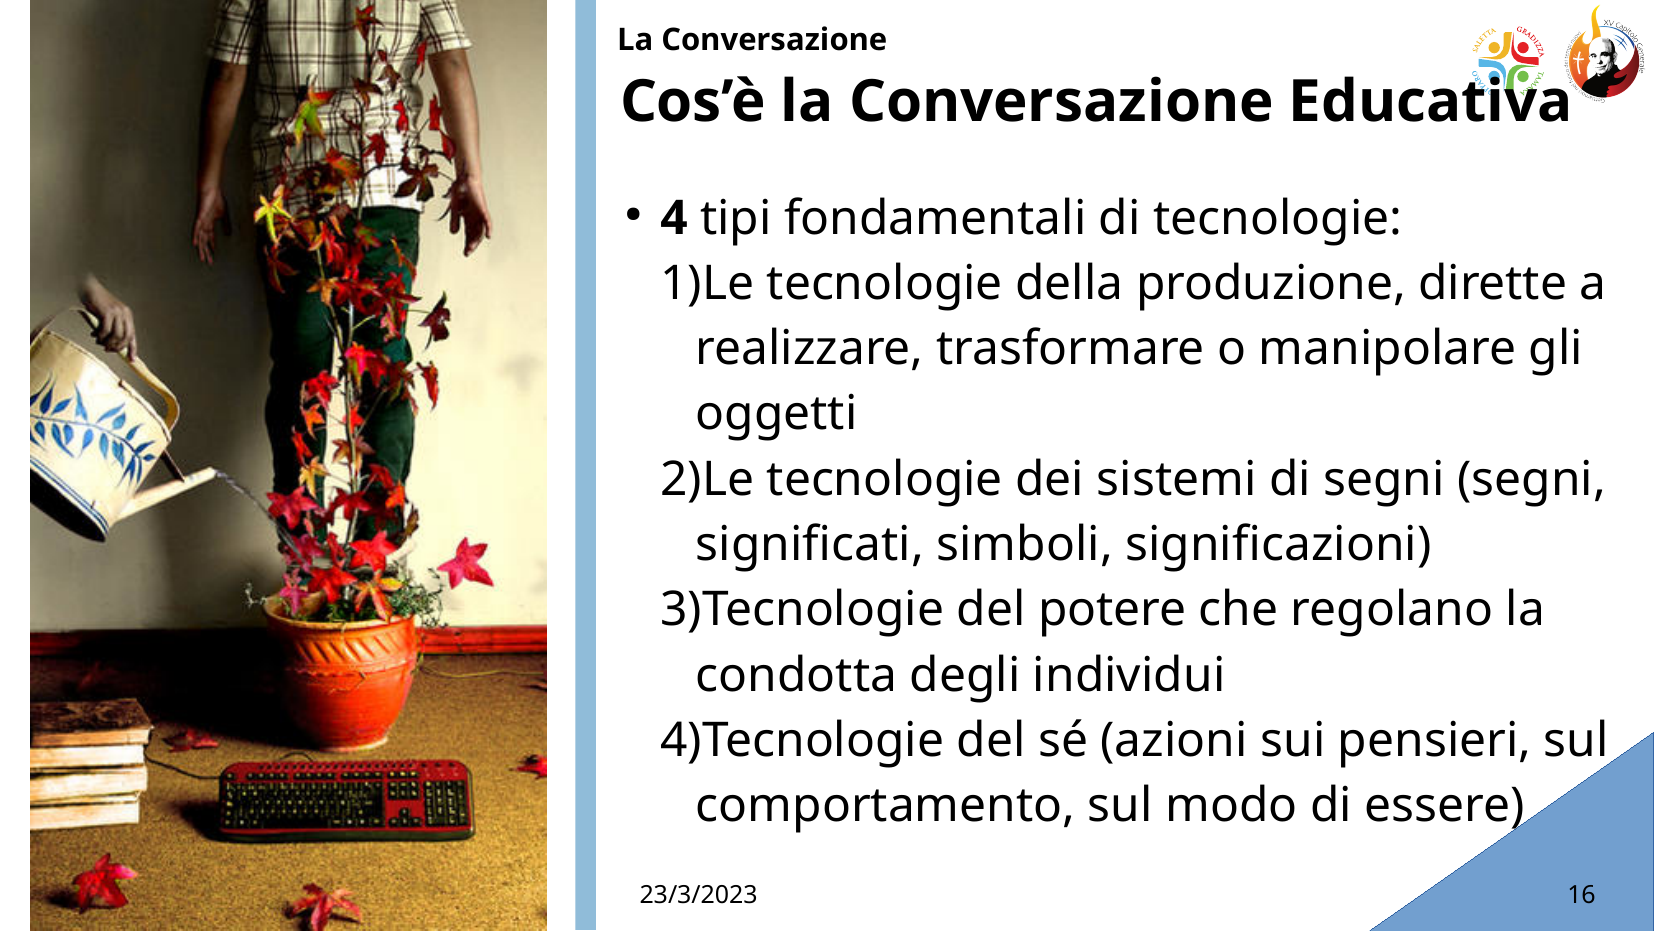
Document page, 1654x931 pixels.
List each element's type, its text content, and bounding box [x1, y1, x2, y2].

subtitle 4 tipi fondamentali di tecnologie: Le tecnologie della produzione, dirette a realizzare, trasformare o manipolare gli oggetti Le tecnologie dei sistemi di segni (segni, significati, simboli, significazioni) Tecnologie del potere che regolano la condotta degli individui Tecnologie del sé (azioni sui pensieri, sul comportamento, sul modo di essere) [624, 183, 1630, 886]
title Cos’è la Conversazione Educativa [620, 70, 1617, 142]
text_box La Conversazione [602, 9, 1335, 63]
picture [30, 0, 547, 931]
picture [1563, 4, 1646, 103]
